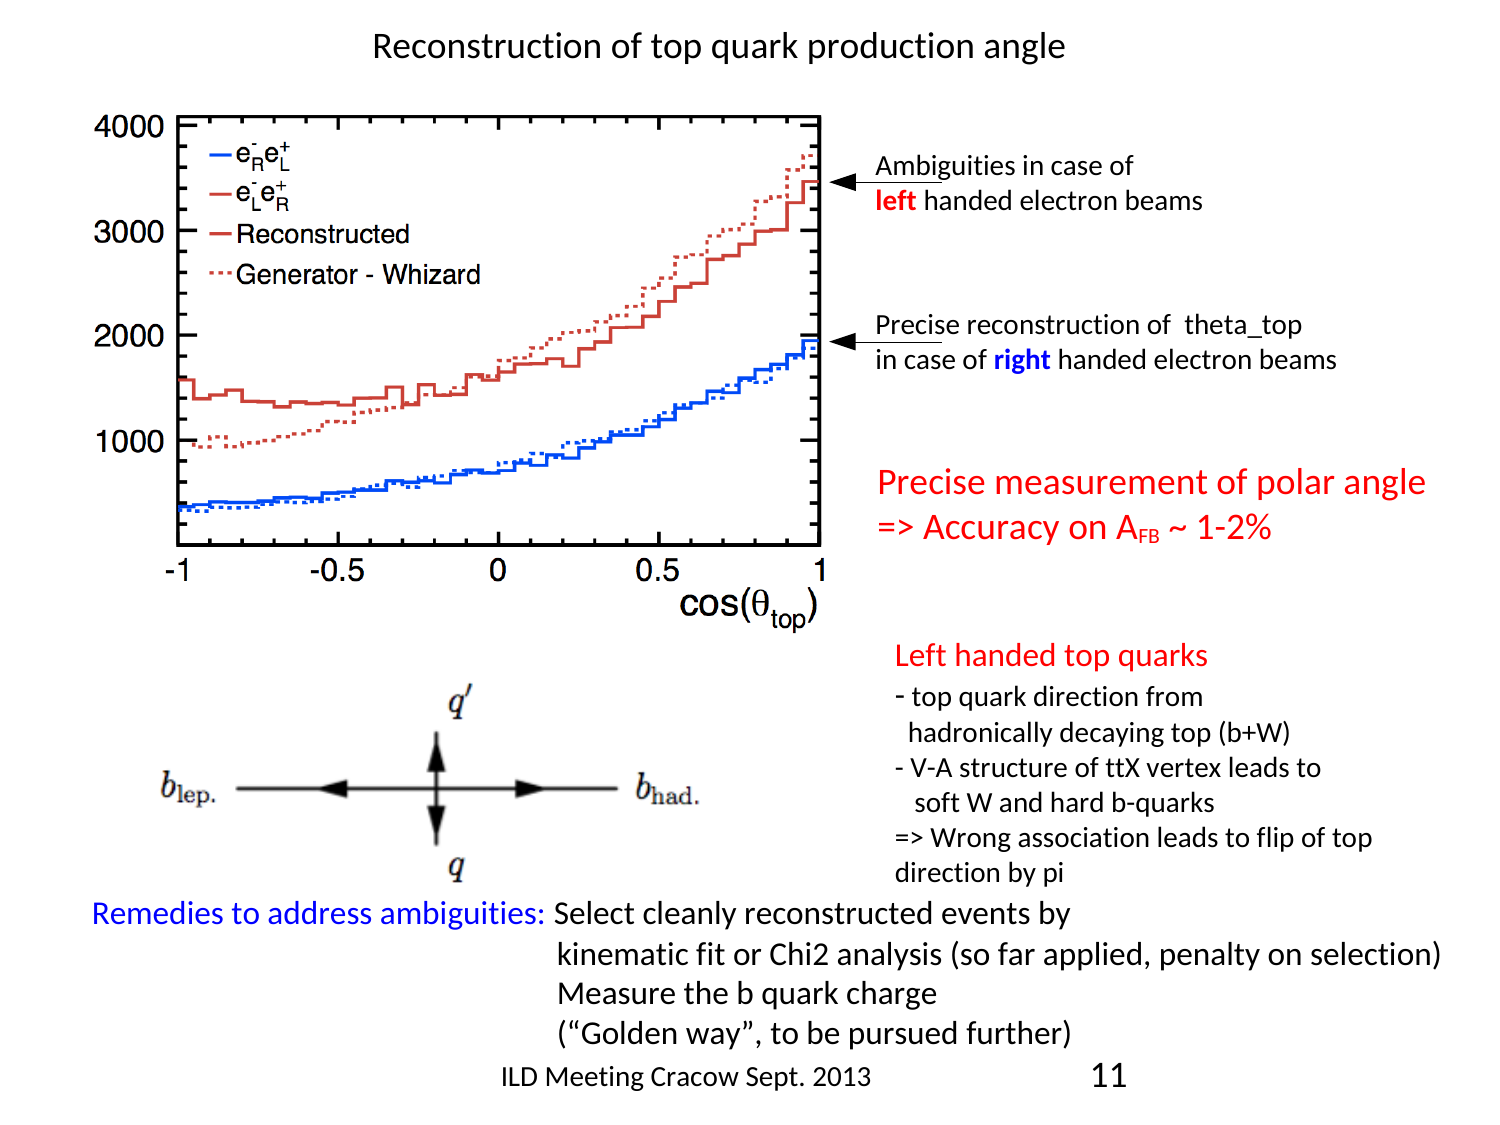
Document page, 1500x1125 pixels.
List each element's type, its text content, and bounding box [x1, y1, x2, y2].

text_box Precise measurement of polar angle => Accuracy on AFB ~ 1-2% [862, 450, 1442, 568]
text_box Remedies to address ambiguities: Select cleanly reconstructed events by kinematic fit or Chi2 analysis (so far applied, penalty on selection) Measure the b quark charge (“Golden way”, to be pursued further) [77, 884, 1460, 1059]
text_box Reconstruction of top quark production angle [357, 13, 1082, 74]
text_box Ambiguities in case of left handed electron beams [860, 138, 1218, 224]
text_box Precise reconstruction of theta_top in case of right handed electron beams [860, 298, 1353, 383]
picture [32, 71, 887, 884]
text_box Left handed top quarks - top quark direction from hadronically decaying top (b+W) - V-A structure of ttX vertex leads to soft W and hard b-quarks => Wrong association leads to flip of top direction by pi [880, 625, 1481, 896]
